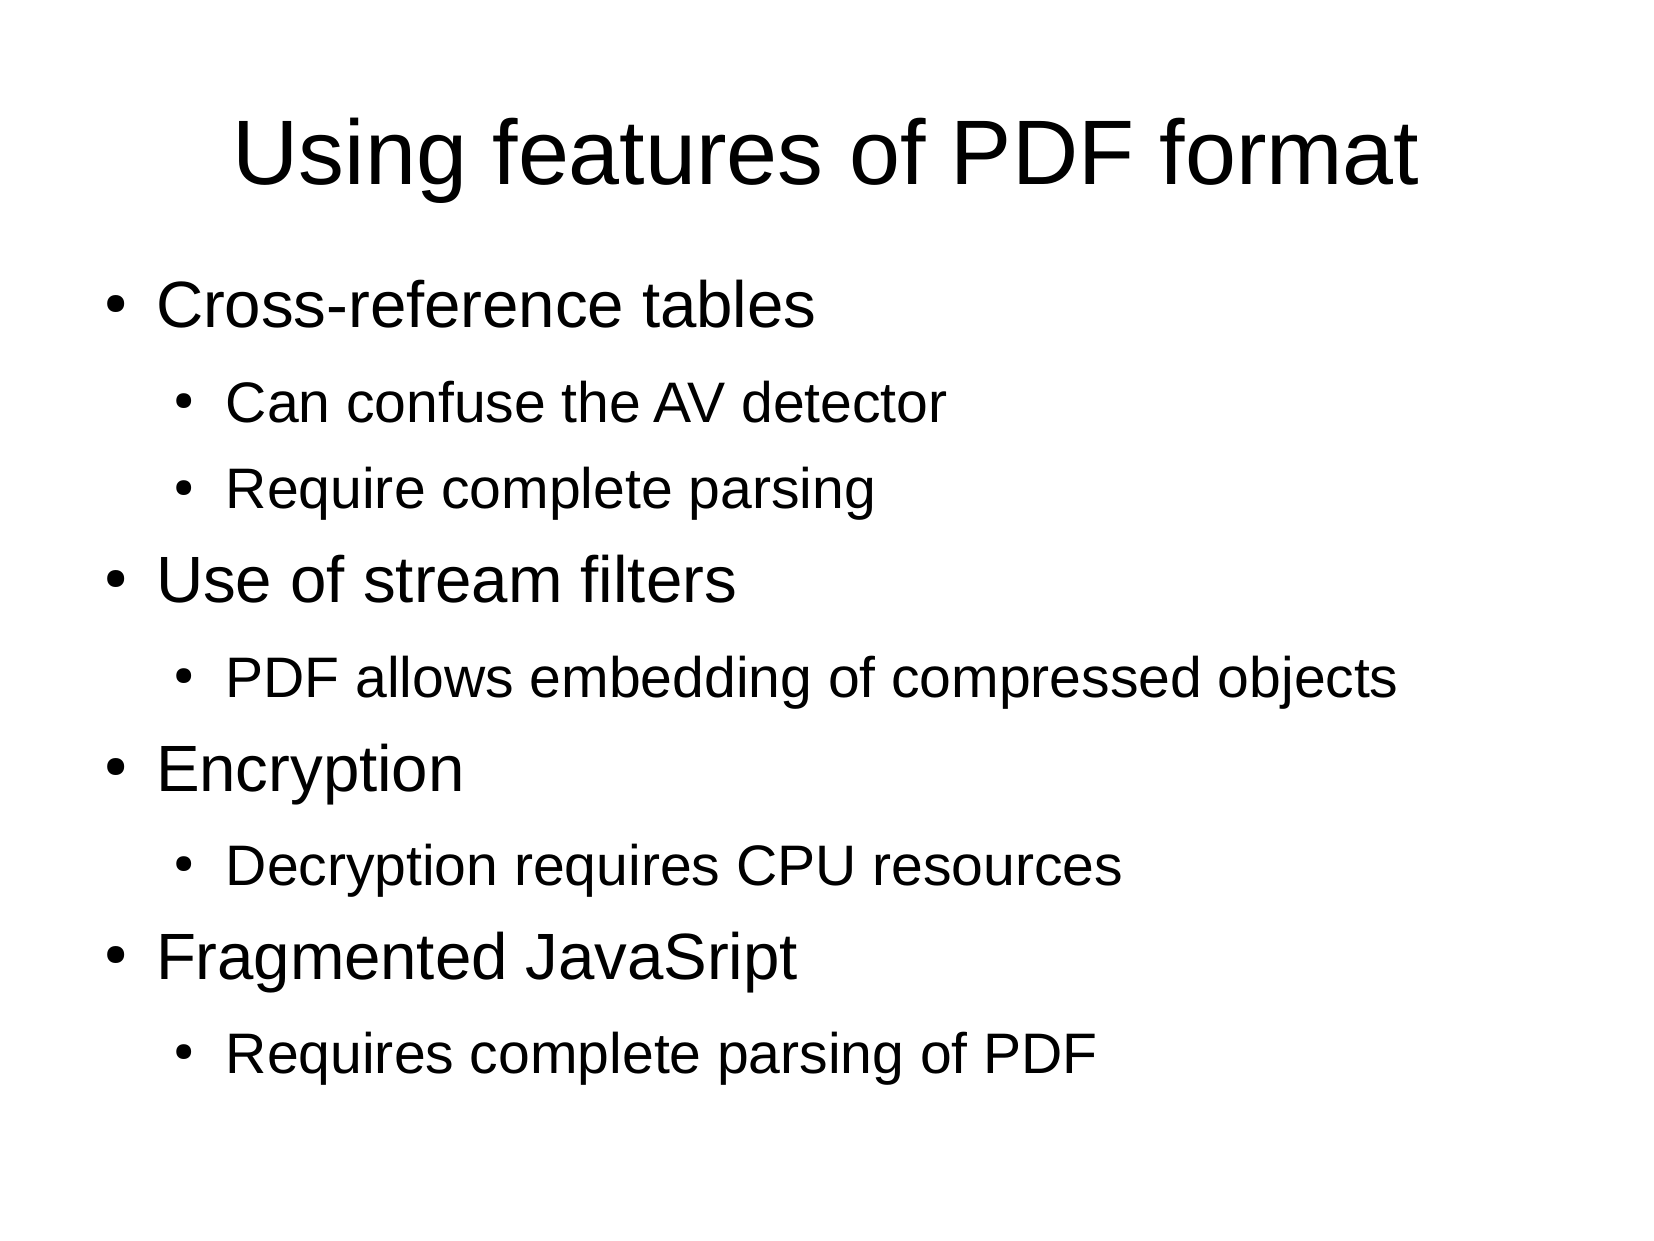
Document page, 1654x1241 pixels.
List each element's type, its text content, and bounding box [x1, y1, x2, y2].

title Using features of PDF format [82, 49, 1571, 257]
list Cross-reference tables Can confuse the AV detector Require complete parsing Use of stream filters PDF allows embedding of compressed objects Encryption Decryption requires CPU resources Fragmented JavaSript Requires complete parsing of PDF [86, 268, 1576, 1088]
